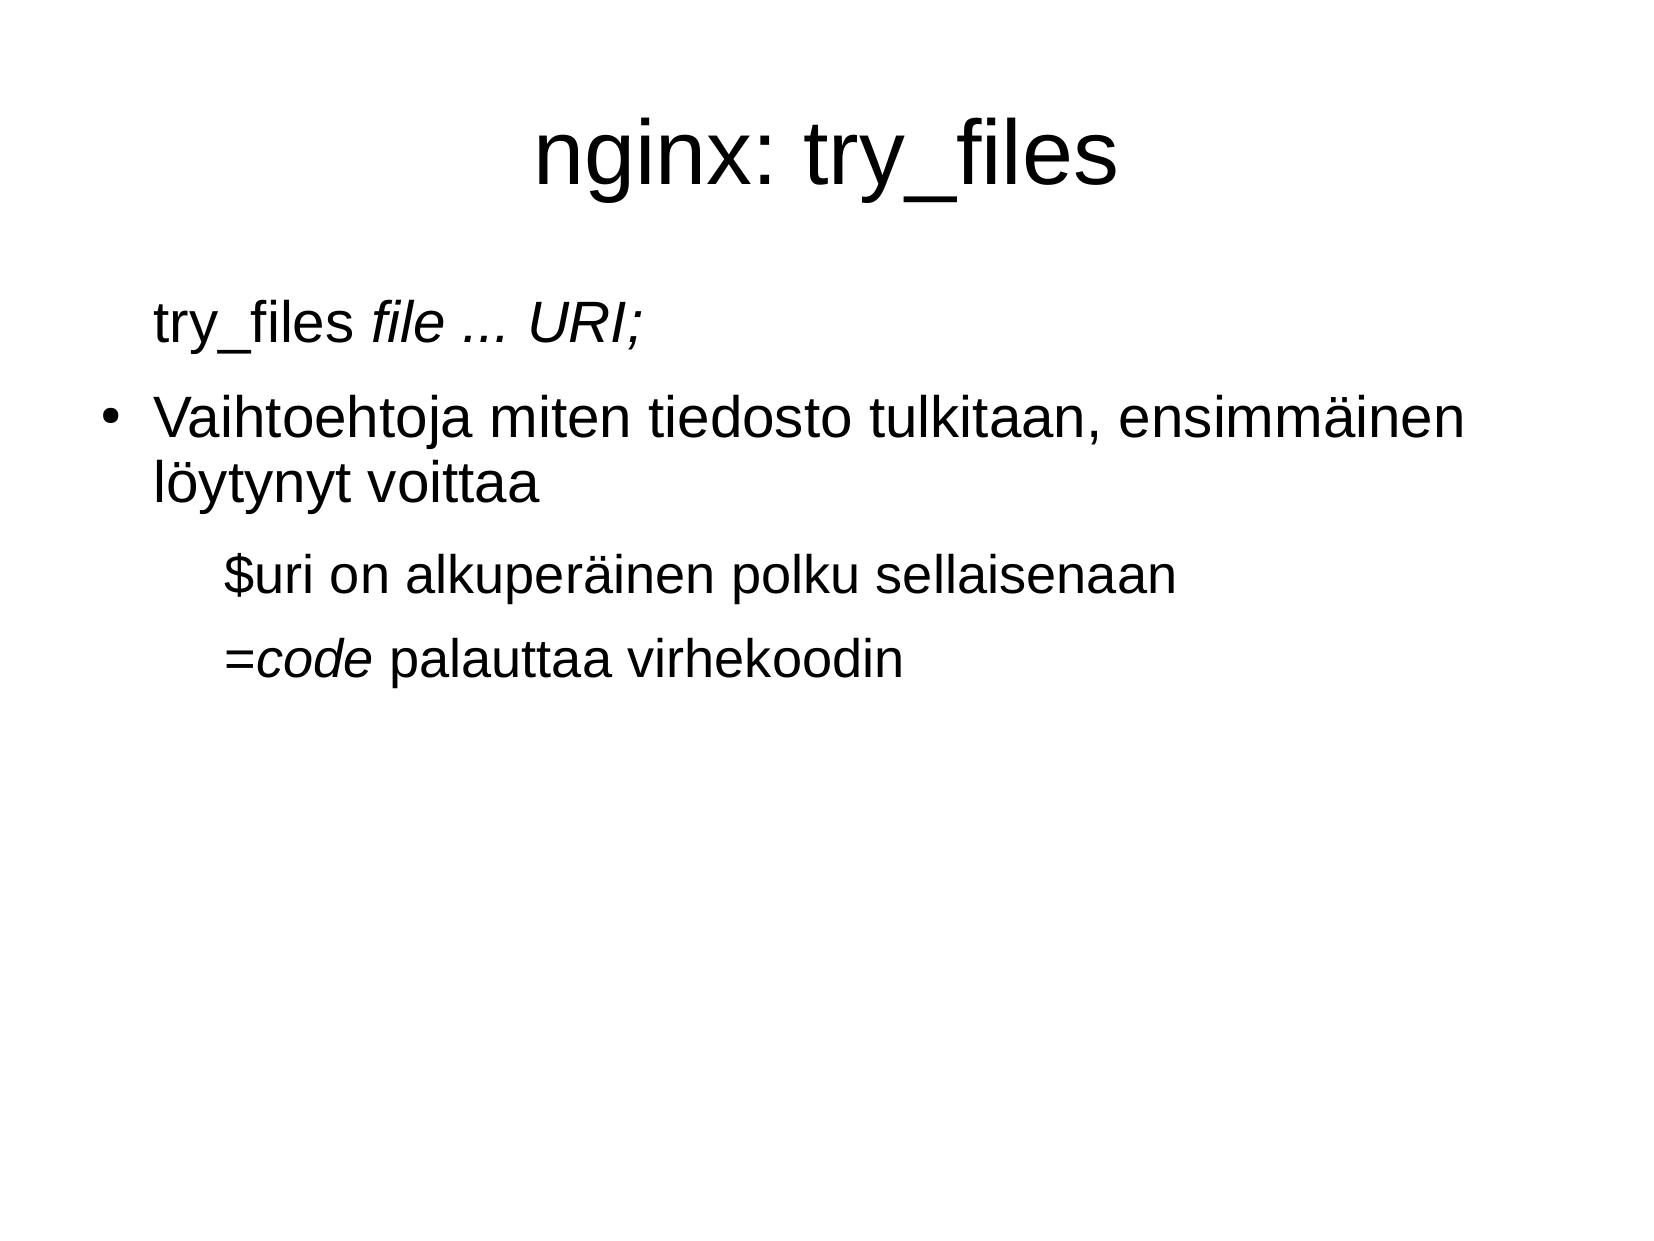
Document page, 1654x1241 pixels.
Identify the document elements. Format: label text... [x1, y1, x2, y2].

title nginx: try_files [82, 49, 1571, 257]
list try_files file ... URI; Vaihtoehtoja miten tiedosto tulkitaan, ensimmäinen löytynyt voittaa $uri on alkuperäinen polku sellaisenaan =code palauttaa virhekoodin [82, 290, 1571, 1010]
